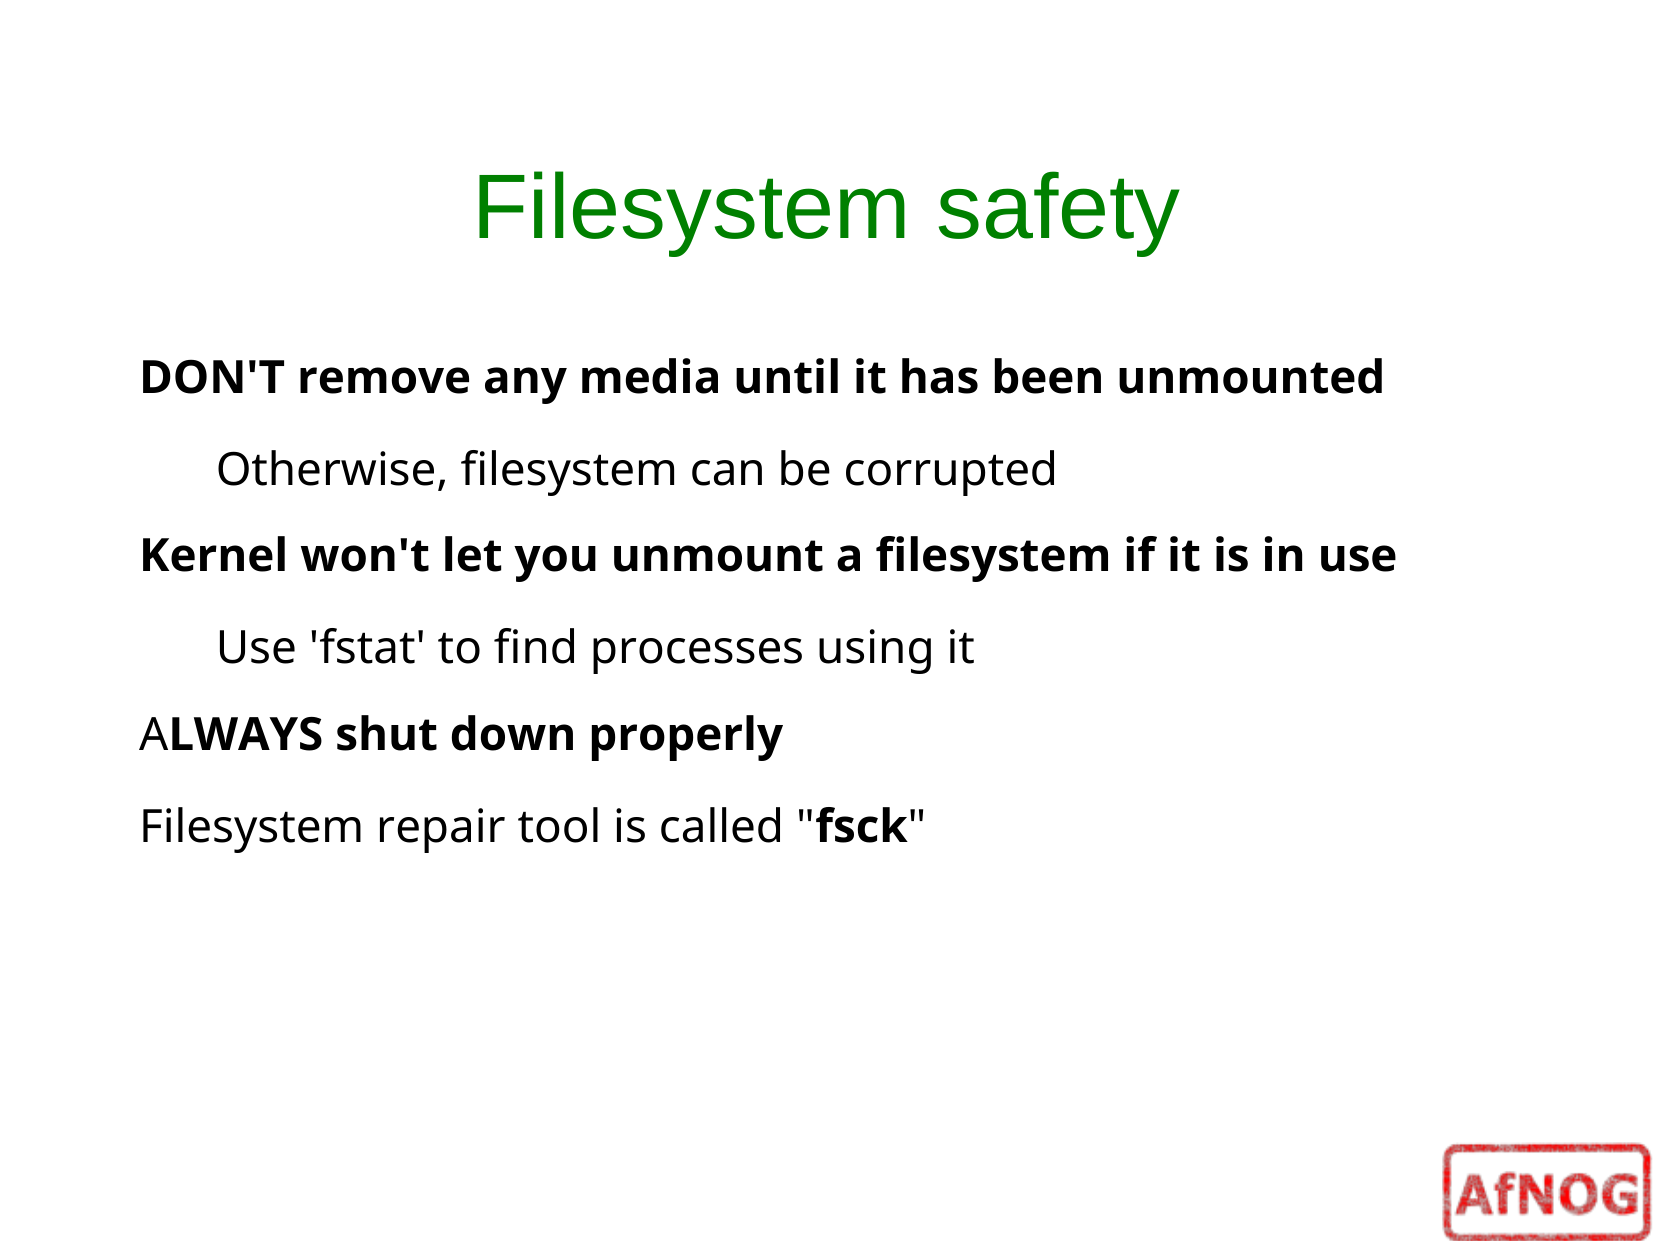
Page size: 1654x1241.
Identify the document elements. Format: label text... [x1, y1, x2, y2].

list DON'T remove any media until it has been unmounted Otherwise, filesystem can be corrupted Kernel won't let you unmount a filesystem if it is in use Use 'fstat' to find processes using it ALWAYS shut down properly Filesystem repair tool is called "fsck" [121, 344, 1534, 1127]
title Filesystem safety [121, 102, 1534, 310]
picture [1441, 1141, 1654, 1241]
